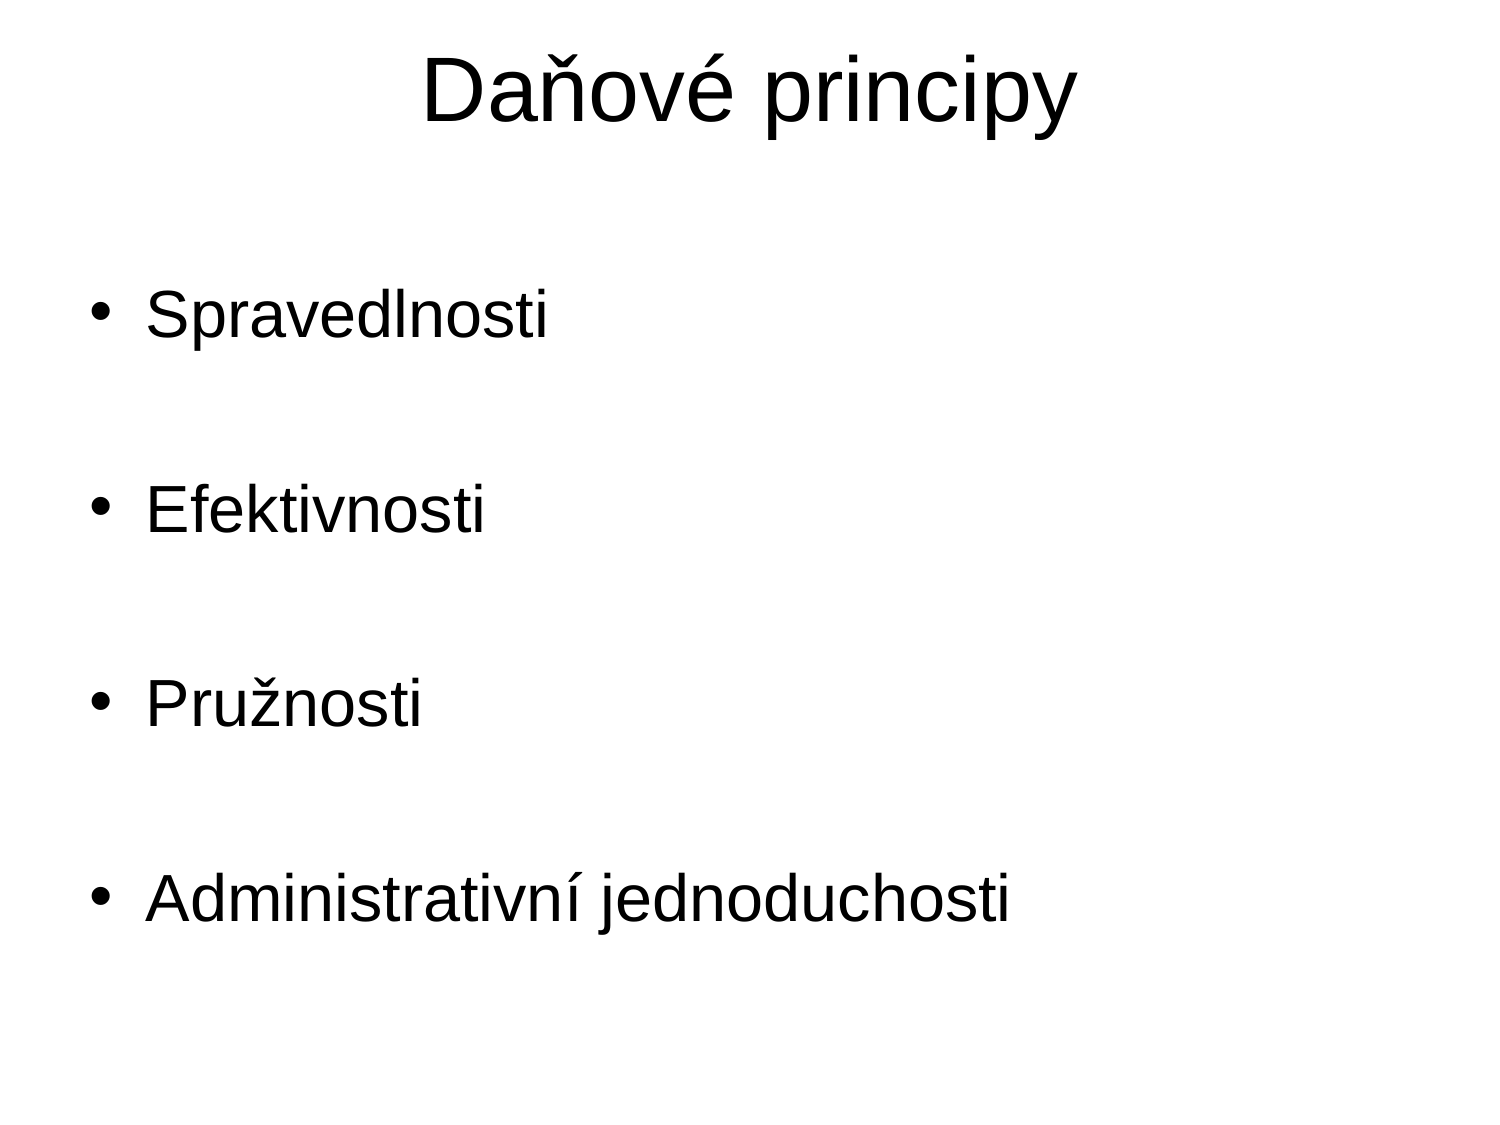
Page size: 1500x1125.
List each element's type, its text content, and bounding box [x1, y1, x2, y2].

list Spravedlnosti Efektivnosti Pružnosti Administrativní jednoduchosti [75, 262, 1425, 1005]
title Daňové principy [75, 21, 1425, 257]
